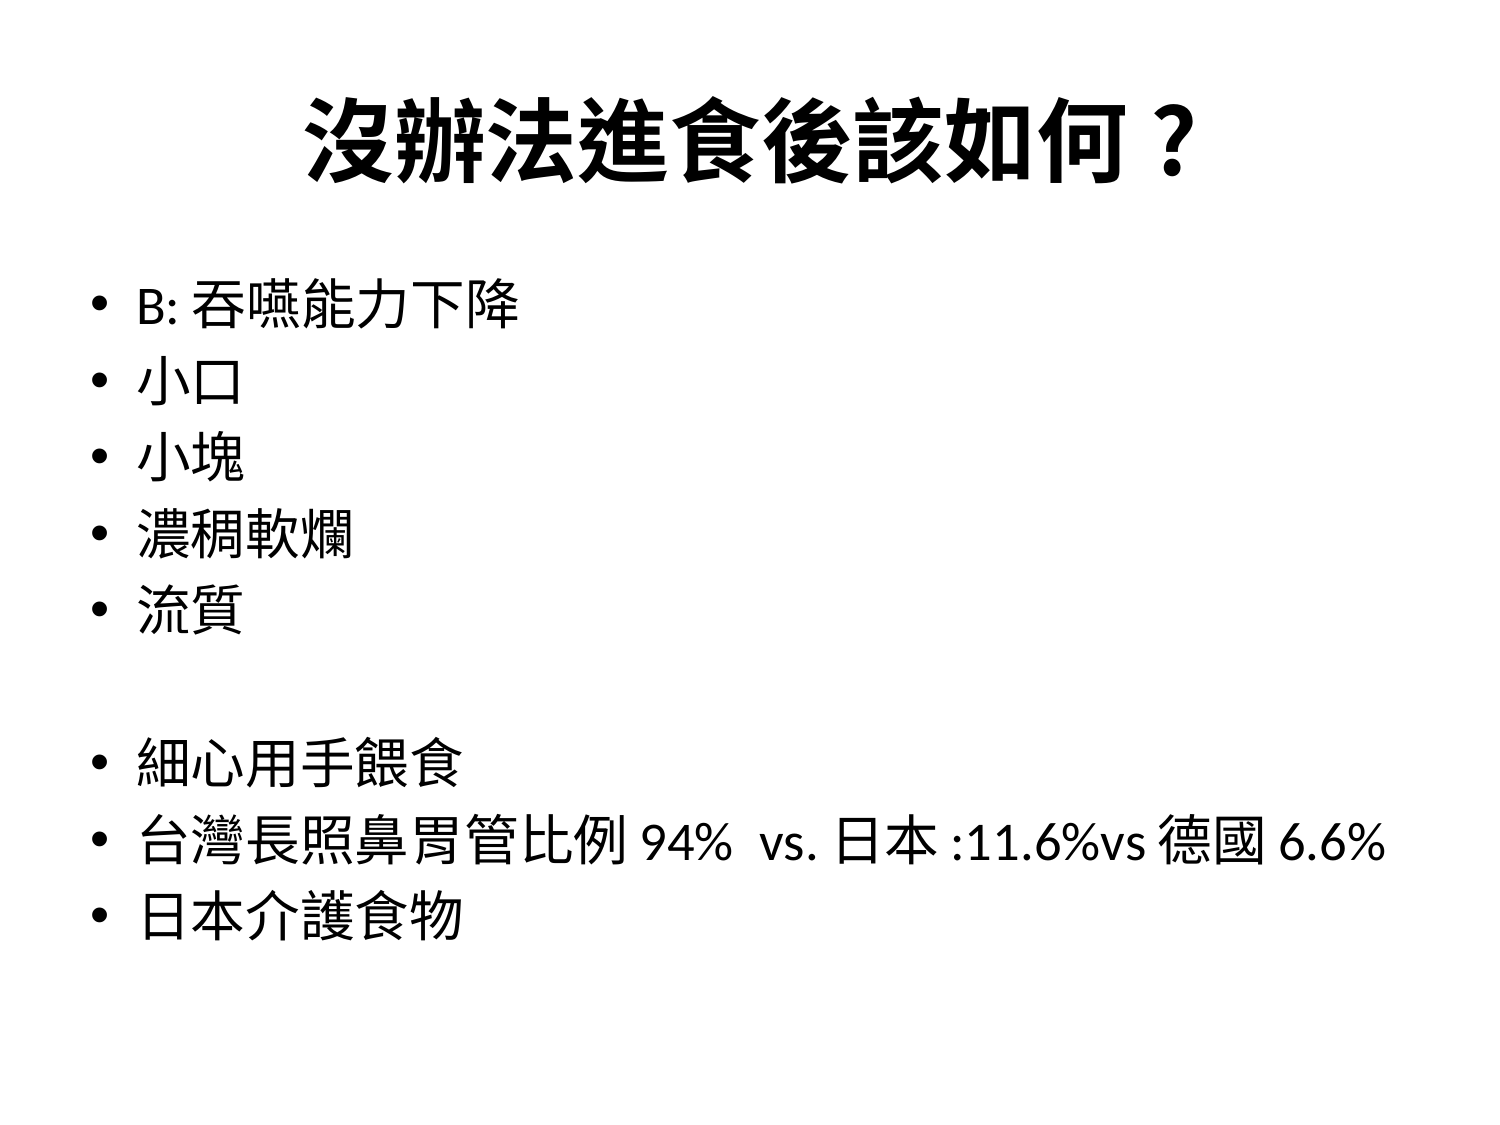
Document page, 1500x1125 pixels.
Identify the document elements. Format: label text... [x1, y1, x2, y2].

list B:吞嚥能力下降 小口 小塊 濃稠軟爛 流質 細心用手餵食 台灣長照鼻胃管比例94% vs.日本:11.6%vs德國6.6% 日本介護食物 [75, 262, 1425, 1005]
title 沒辦法進食後該如何? [75, 45, 1425, 233]
